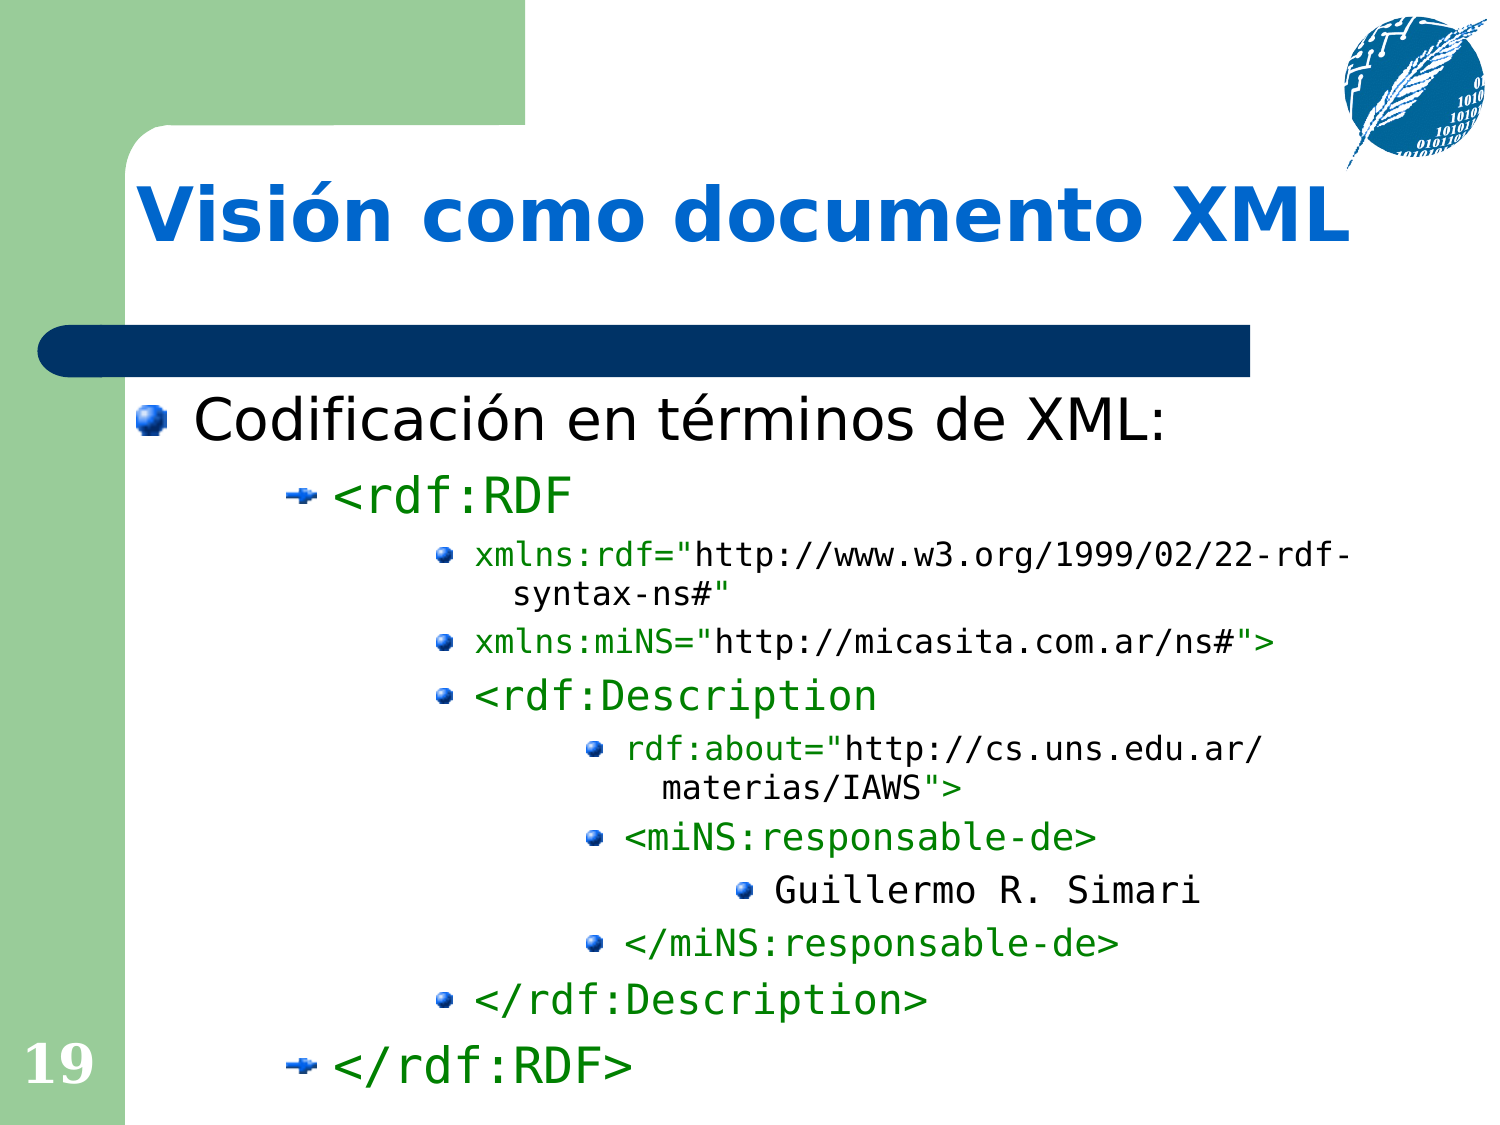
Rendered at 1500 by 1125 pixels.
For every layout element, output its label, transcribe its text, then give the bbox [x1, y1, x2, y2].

picture [1433, 139, 1440, 147]
picture [1436, 127, 1450, 136]
picture [1416, 140, 1425, 149]
list Codificación en términos de XML: <rdf:RDF xmlns:rdf="http://www.w3.org/1999/02/22-rdf-syntax-ns#" xmlns:miNS="http://micasita.com.ar/ns#"> <rdf:Description rdf:about="http://cs.uns.edu.ar/materias/IAWS"> <miNS:responsable-de> Guillermo R. Simari </miNS:responsable-de> </rdf:Description> </rdf:RDF> [136, 386, 1399, 1097]
picture [1341, 15, 1487, 172]
title Visión como documento XML [136, 135, 1413, 302]
picture [1427, 138, 1431, 148]
